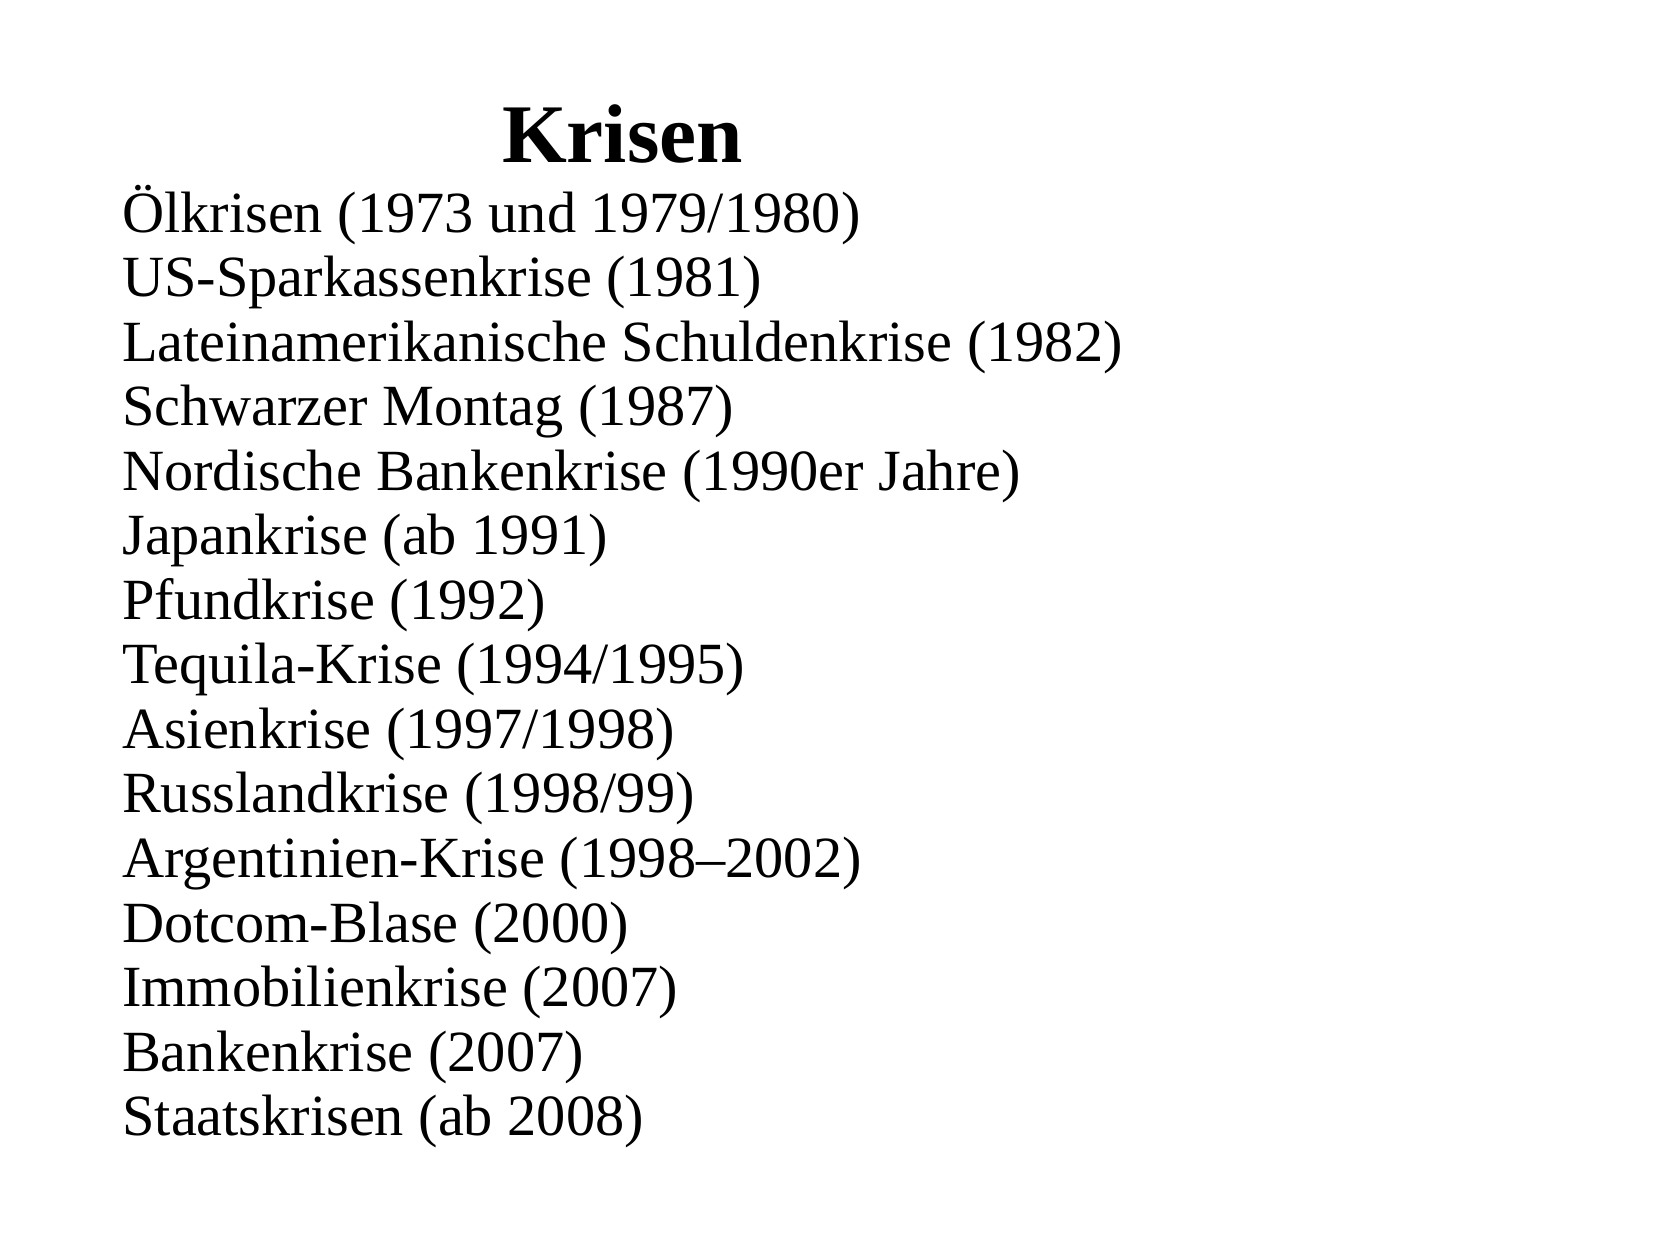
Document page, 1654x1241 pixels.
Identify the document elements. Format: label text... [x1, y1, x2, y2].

text_box Krisen Ölkrisen (1973 und 1979/1980) US-Sparkassenkrise (1981) Lateinamerikanische Schuldenkrise (1982) Schwarzer Montag (1987) Nordische Bankenkrise (1990er Jahre) Japankrise (ab 1991) Pfundkrise (1992) Tequila-Krise (1994/1995) Asienkrise (1997/1998) Russlandkrise (1998/99) Argentinien-Krise (1998–2002) Dotcom-Blase (2000) Immobilienkrise (2007) Bankenkrise (2007) Staatskrisen (ab 2008) [107, 80, 1547, 1156]
